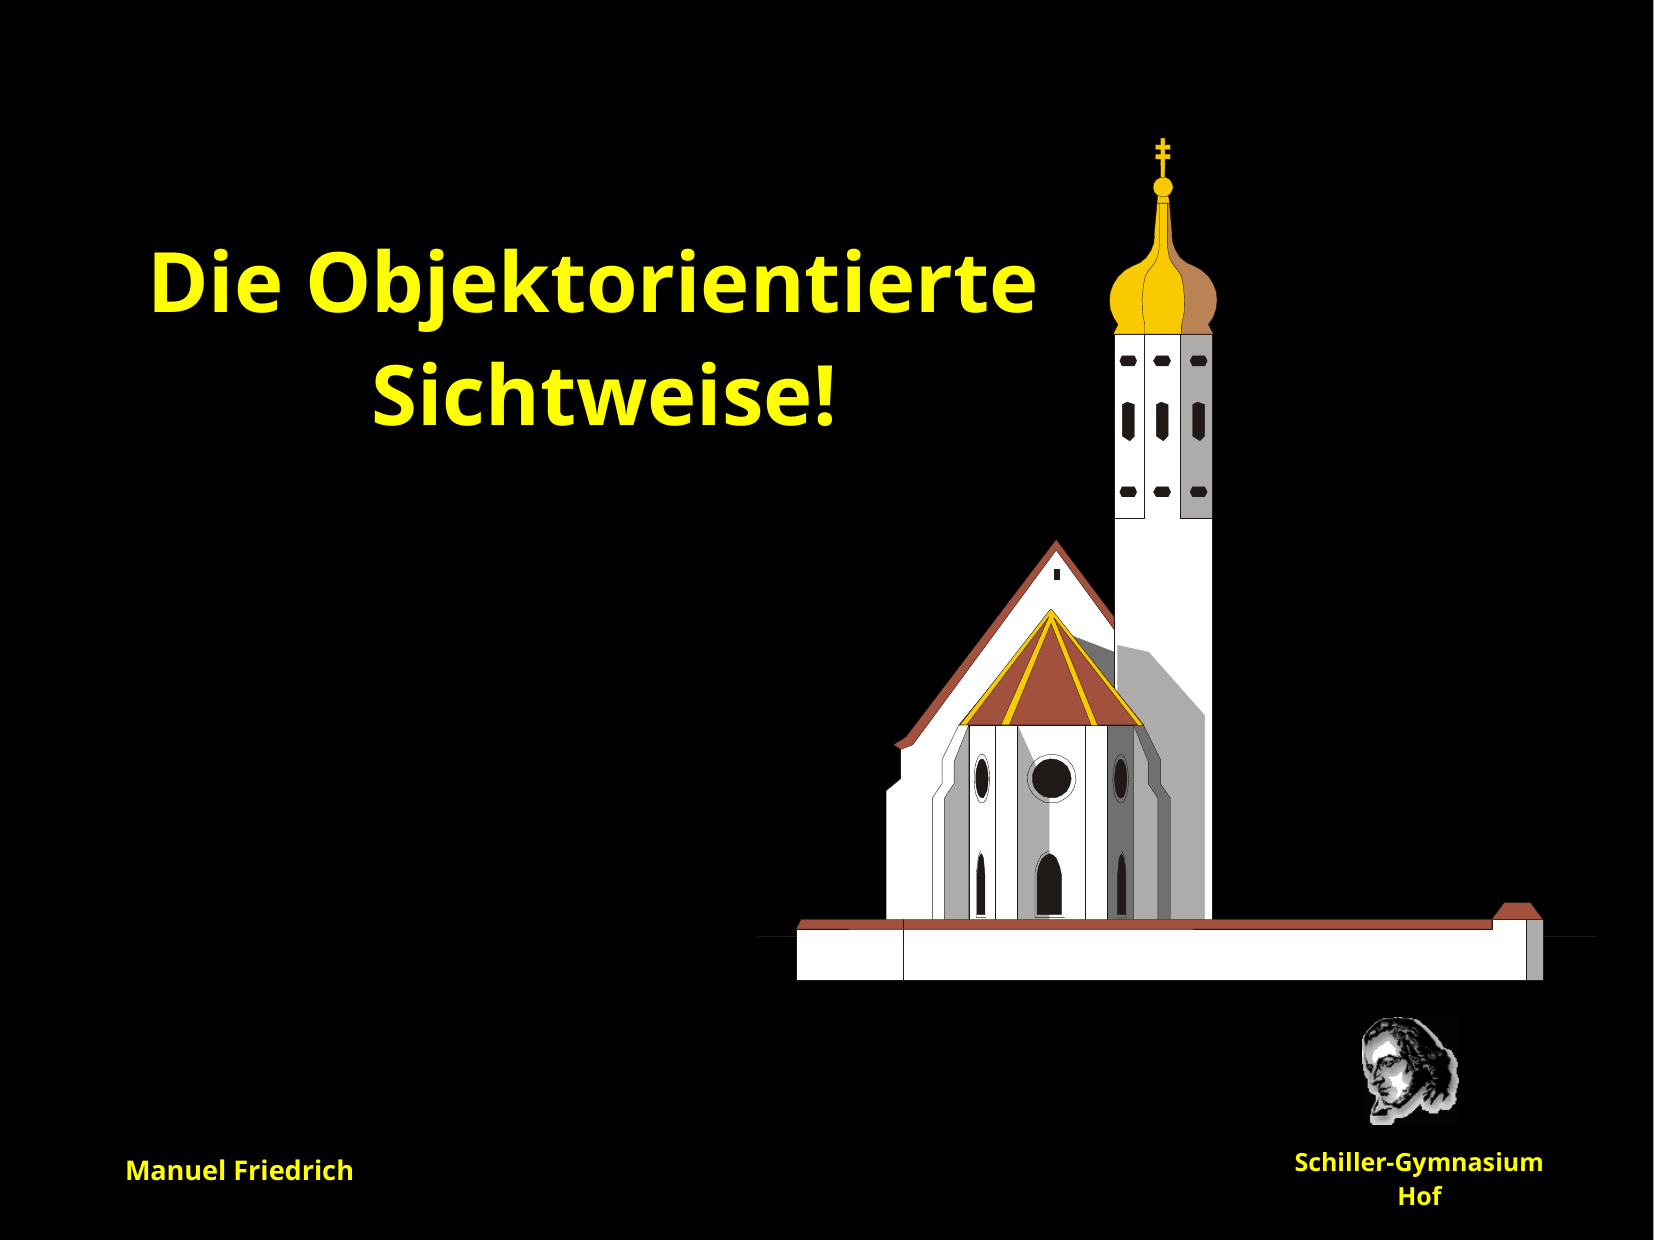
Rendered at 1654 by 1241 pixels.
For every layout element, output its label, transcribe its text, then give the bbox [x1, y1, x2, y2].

text_box Schiller-Gymnasium Hof [1294, 1145, 1549, 1206]
text_box Die Objektorientierte Sichtweise! [147, 223, 755, 424]
picture [1362, 1017, 1459, 1125]
chart [755, 136, 1599, 982]
text_box Manuel Friedrich [124, 1151, 357, 1185]
